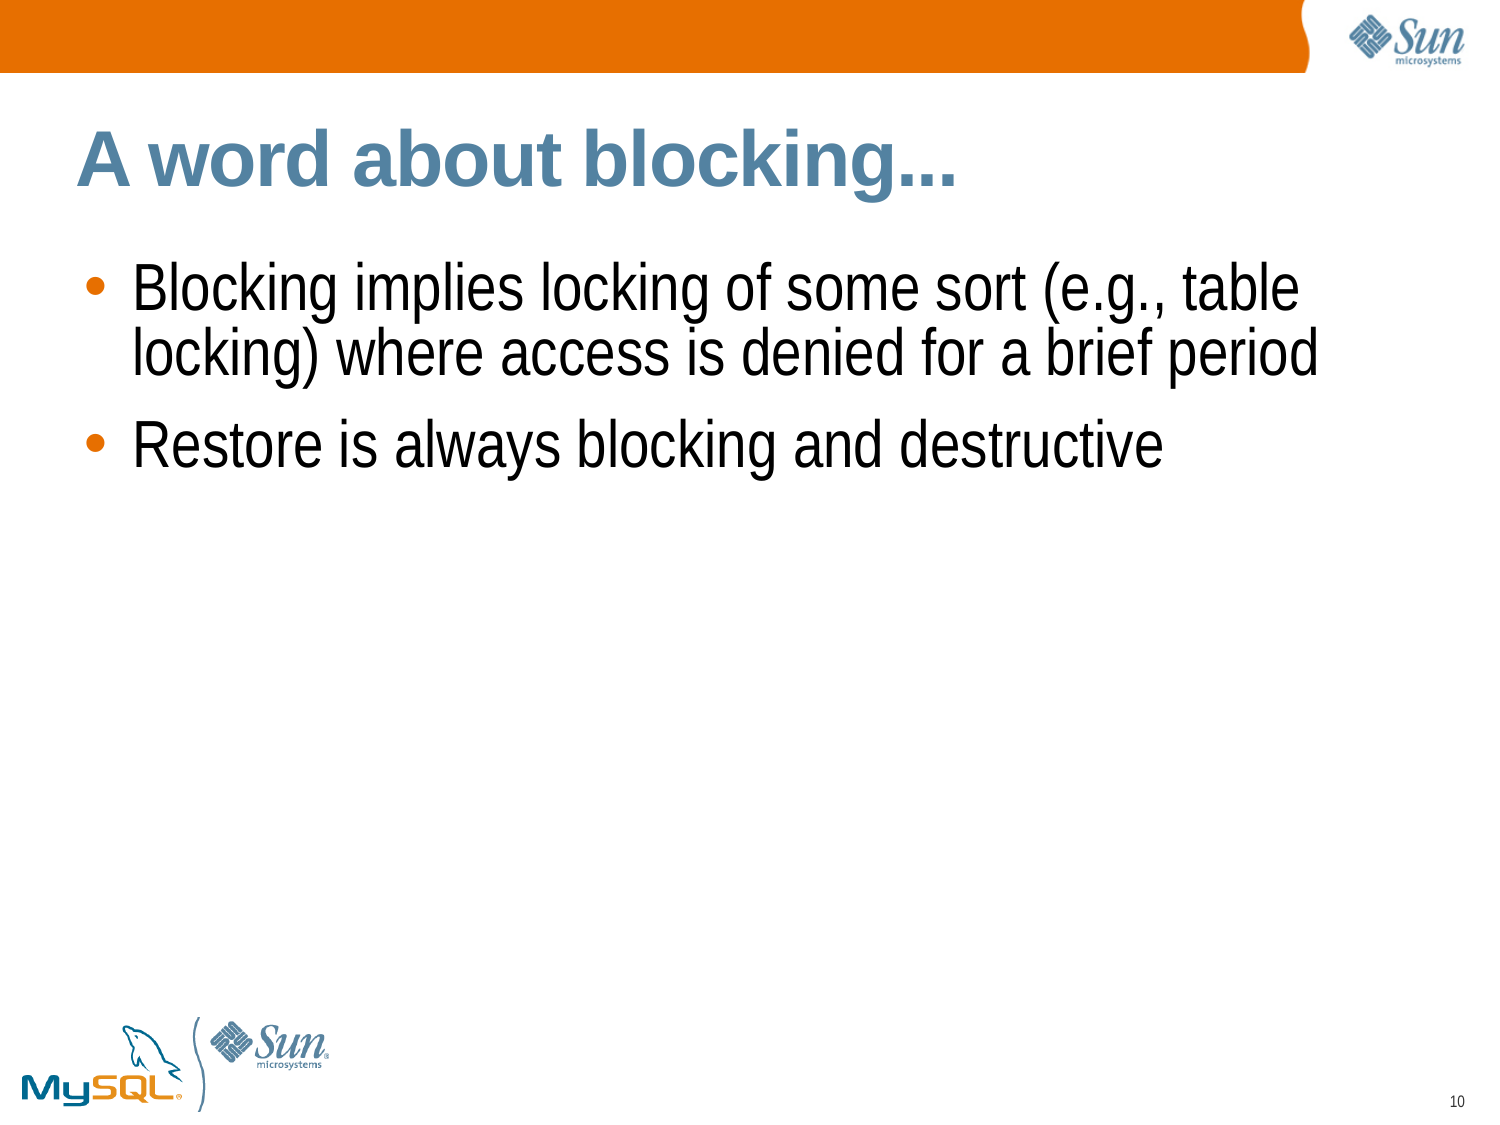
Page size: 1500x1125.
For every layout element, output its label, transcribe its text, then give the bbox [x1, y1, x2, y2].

picture [22, 1017, 329, 1112]
title A word about blocking... [75, 123, 1437, 227]
list Blocking implies locking of some sort (e.g., table locking) where access is denied for a brief period Restore is always blocking and destructive [64, 258, 1401, 1062]
picture [0, 0, 1500, 73]
